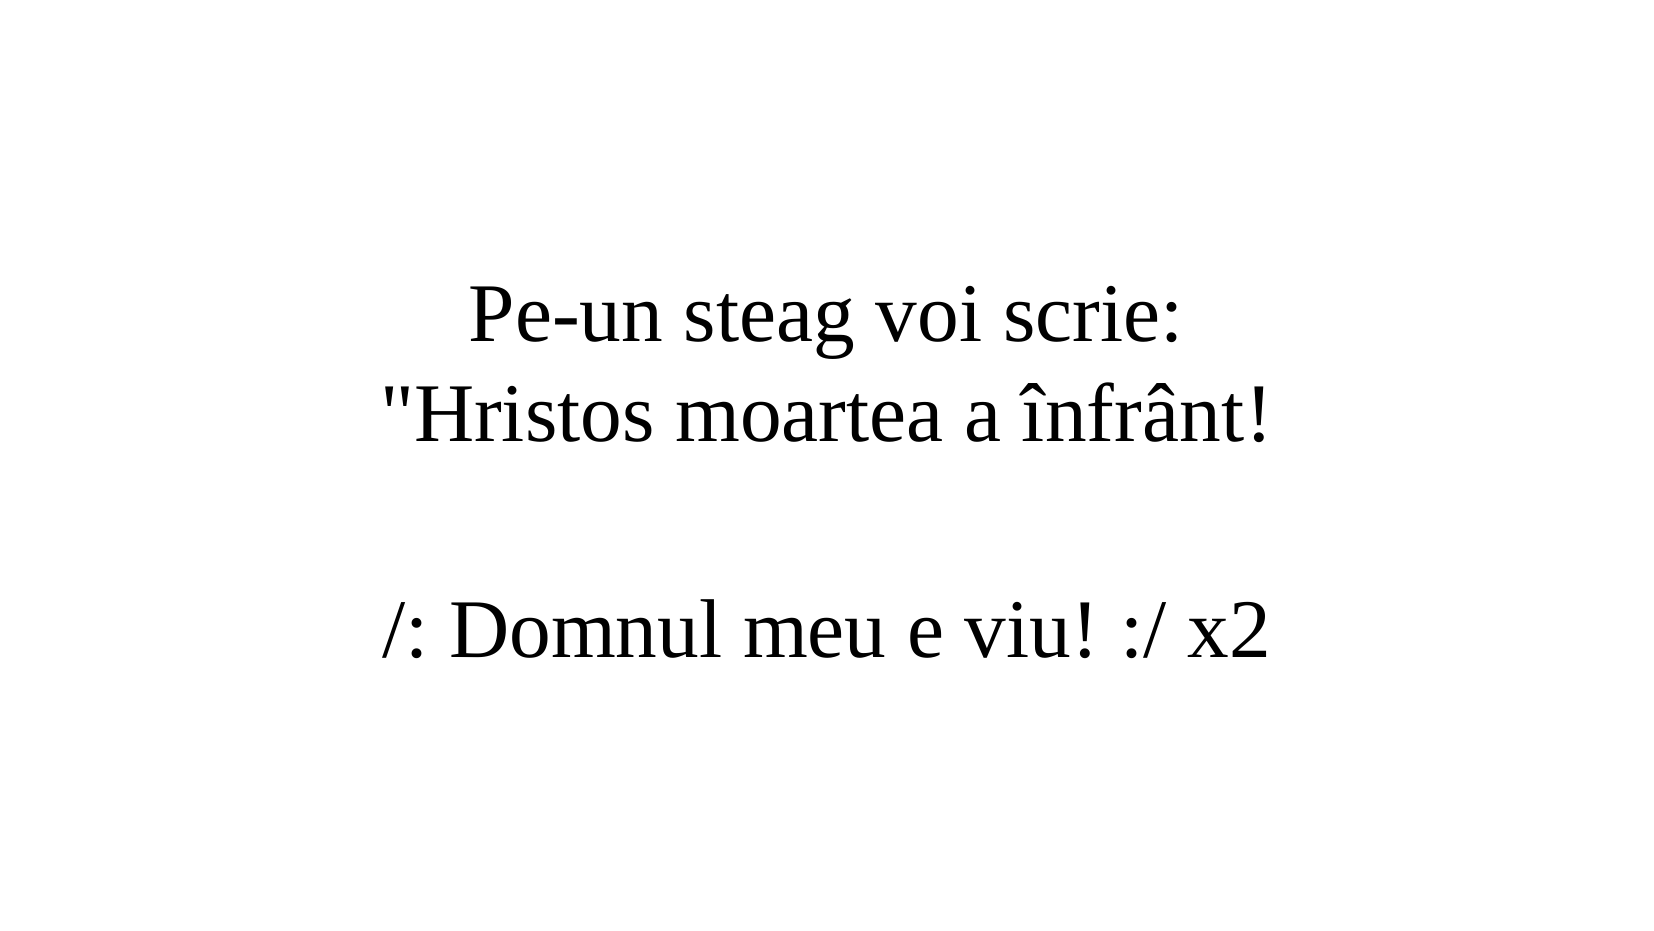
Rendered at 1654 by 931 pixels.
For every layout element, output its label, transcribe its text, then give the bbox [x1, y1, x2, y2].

subtitle Pe-un steag voi scrie: "Hristos moartea a înfrânt! /: Domnul meu e viu! :/ x2 [0, 250, 1654, 632]
